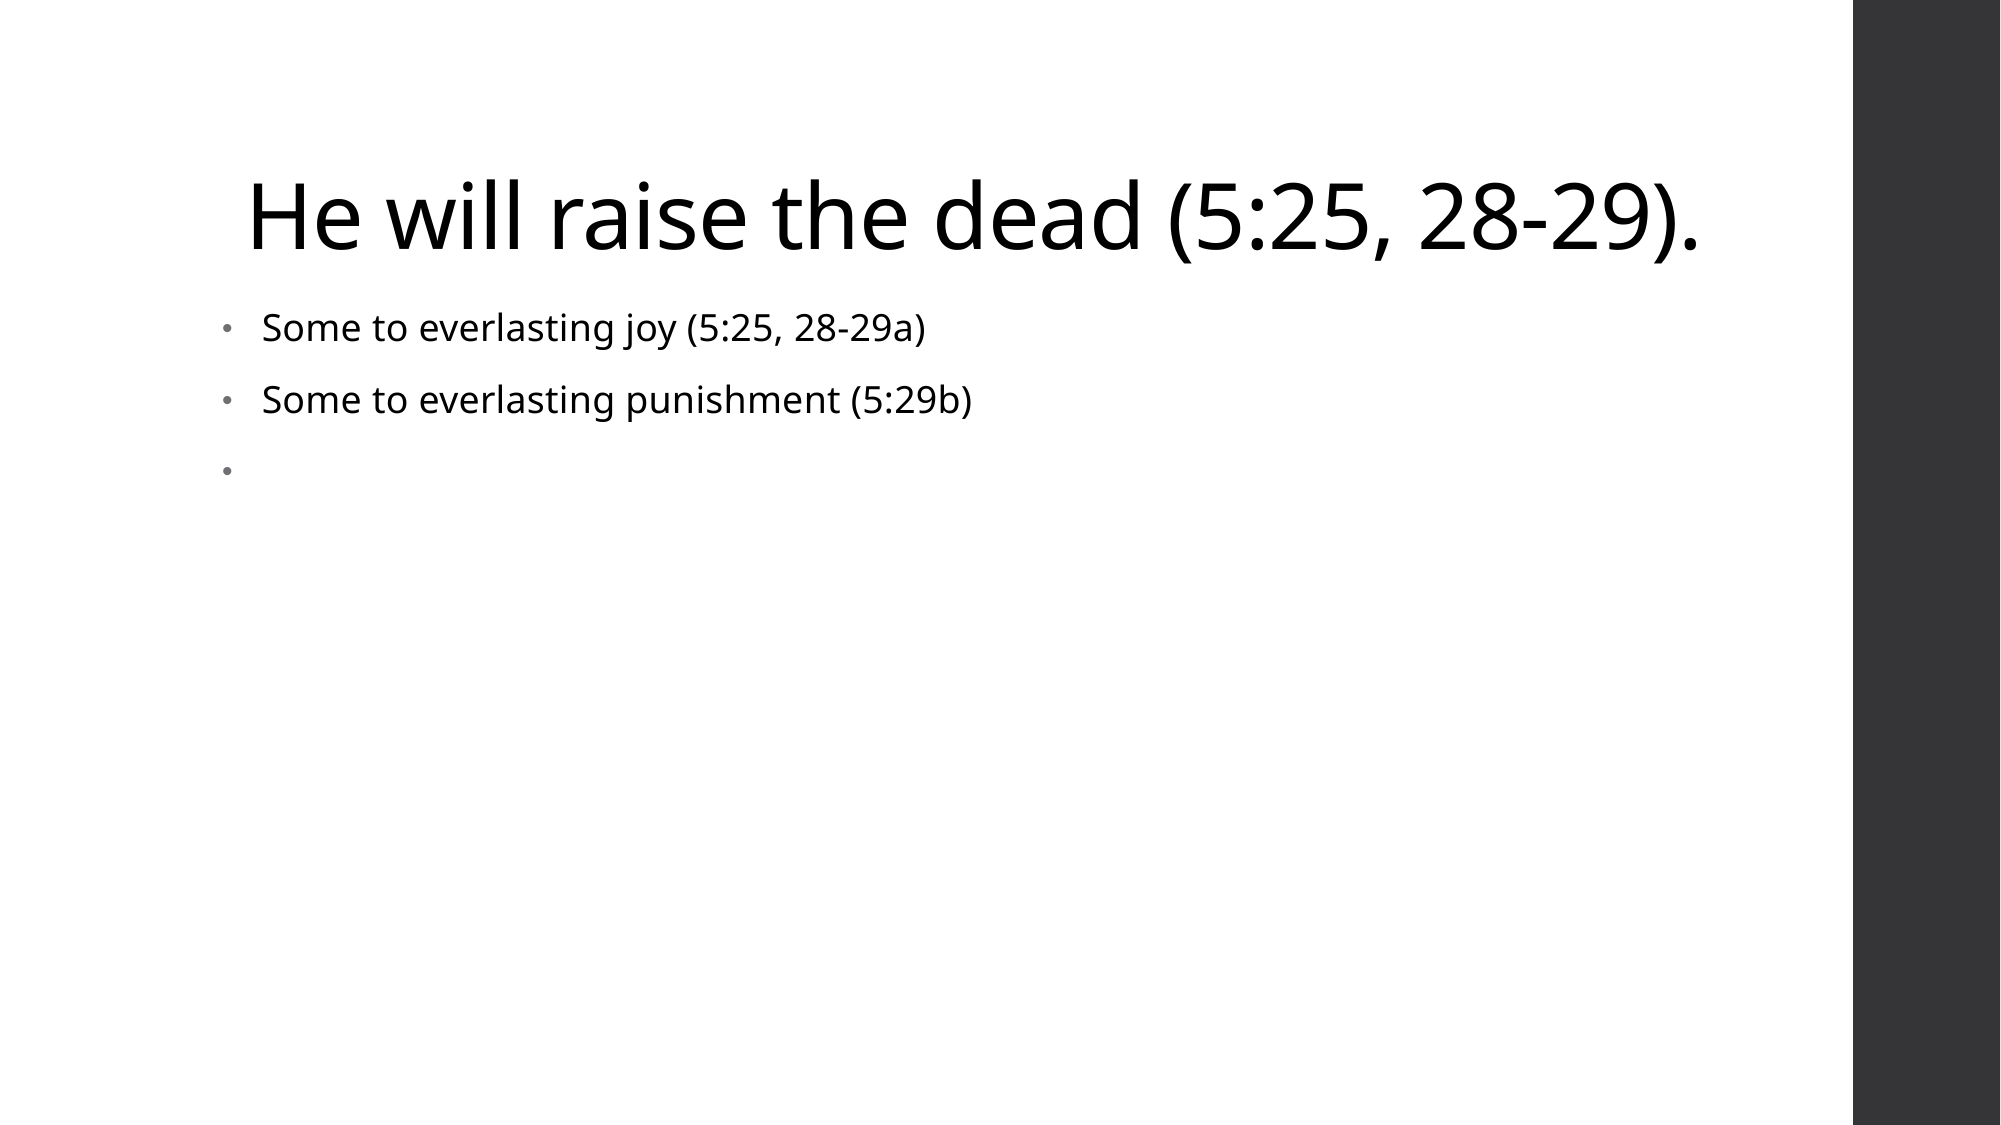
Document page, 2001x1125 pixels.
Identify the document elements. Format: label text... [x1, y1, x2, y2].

title He will raise the dead (5:25, 28-29). [206, 60, 1797, 278]
list Some to everlasting joy (5:25, 28-29a) Some to everlasting punishment (5:29b) [206, 299, 1617, 1014]
